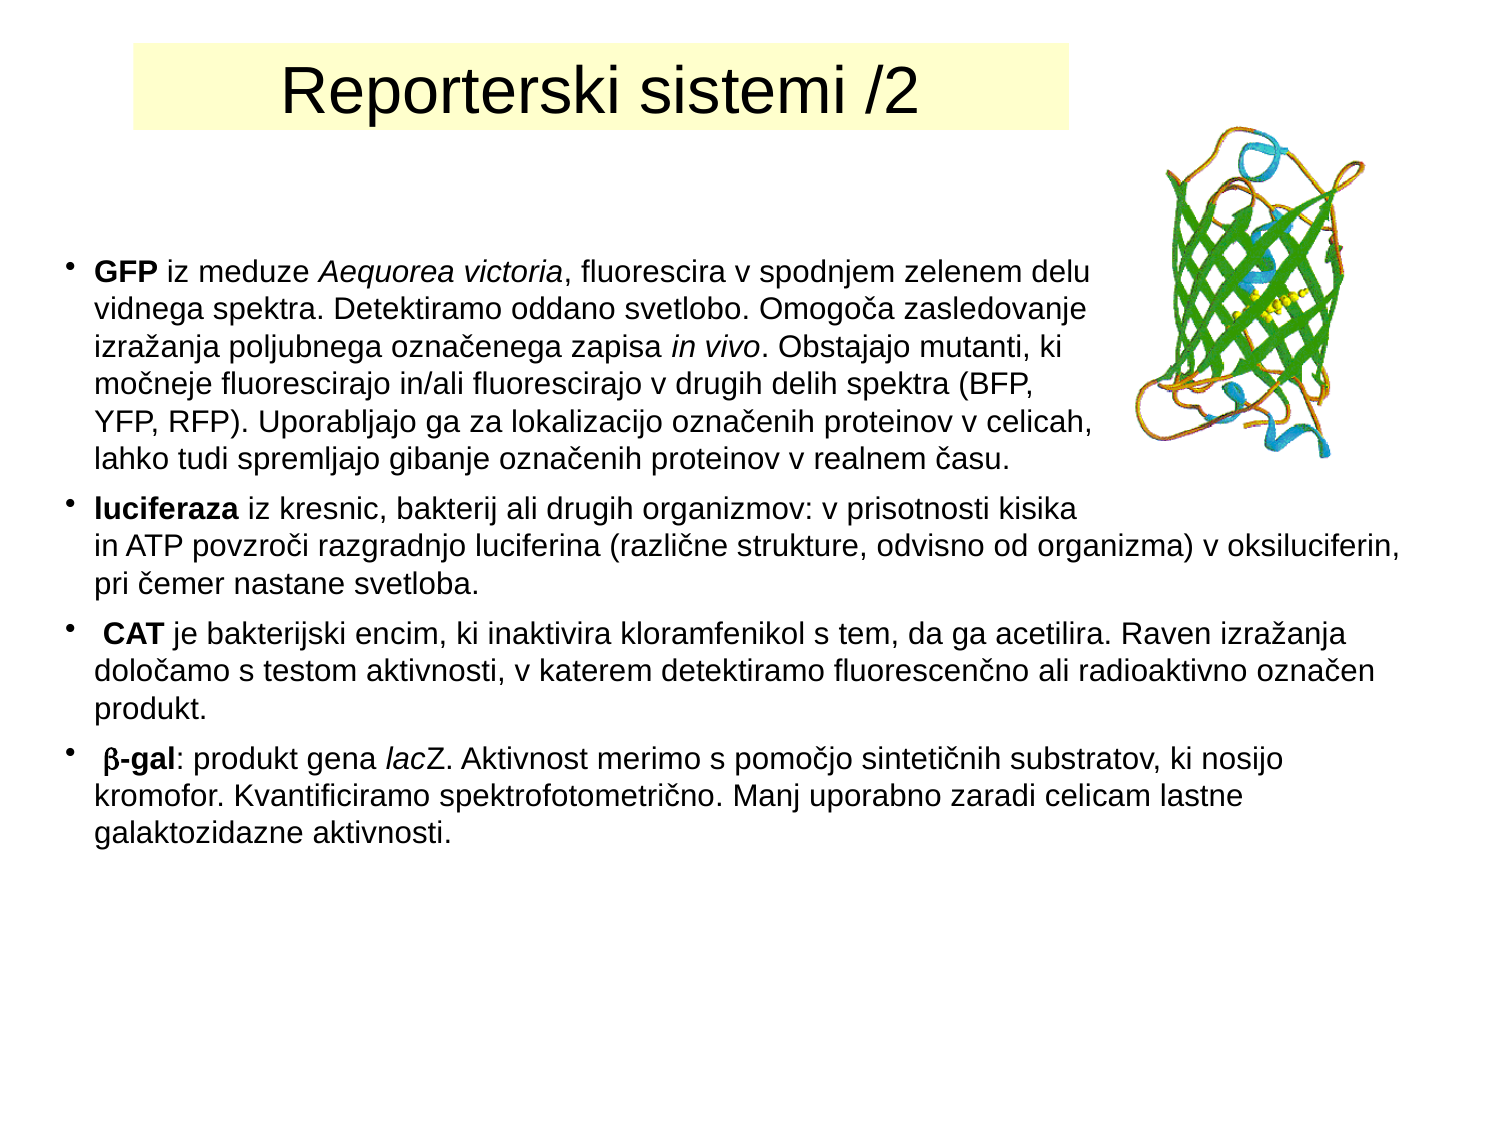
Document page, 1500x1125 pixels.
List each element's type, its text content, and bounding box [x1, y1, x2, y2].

title Reporterski sistemi /2 [133, 43, 1069, 130]
list GFP iz meduze Aequorea victoria, fluorescira v spodnjem zelenem delu vidnega spektra. Detektiramo oddano svetlobo. Omogoča zasledovanje izražanja poljubnega označenega zapisa in vivo. Obstajajo mutanti, ki močneje fluorescirajo in/ali fluorescirajo v drugih delih spektra (BFP, YFP, RFP). Uporabljajo ga za lokalizacijo označenih proteinov v celicah, lahko tudi spremljajo gibanje označenih proteinov v realnem času. luciferaza iz kresnic, bakterij ali drugih organizmov: v prisotnosti kisika in ATP povzroči razgradnjo luciferina (različne strukture, odvisno od organizma) v oksiluciferin, pri čemer nastane svetloba. CAT je bakterijski encim, ki inaktivira kloramfenikol s tem, da ga acetilira. Raven izražanja določamo s testom aktivnosti, v katerem detektiramo fluorescenčno ali radioaktivno označen produkt. b-gal: produkt gena lacZ. Aktivnost merimo s pomočjo sintetičnih substratov, ki nosijo kromofor. Kvantificiramo spektrofotometrično. Manj uporabno zaradi celicam lastne galaktozidazne aktivnosti. [50, 243, 1434, 1074]
picture [1103, 113, 1408, 468]
